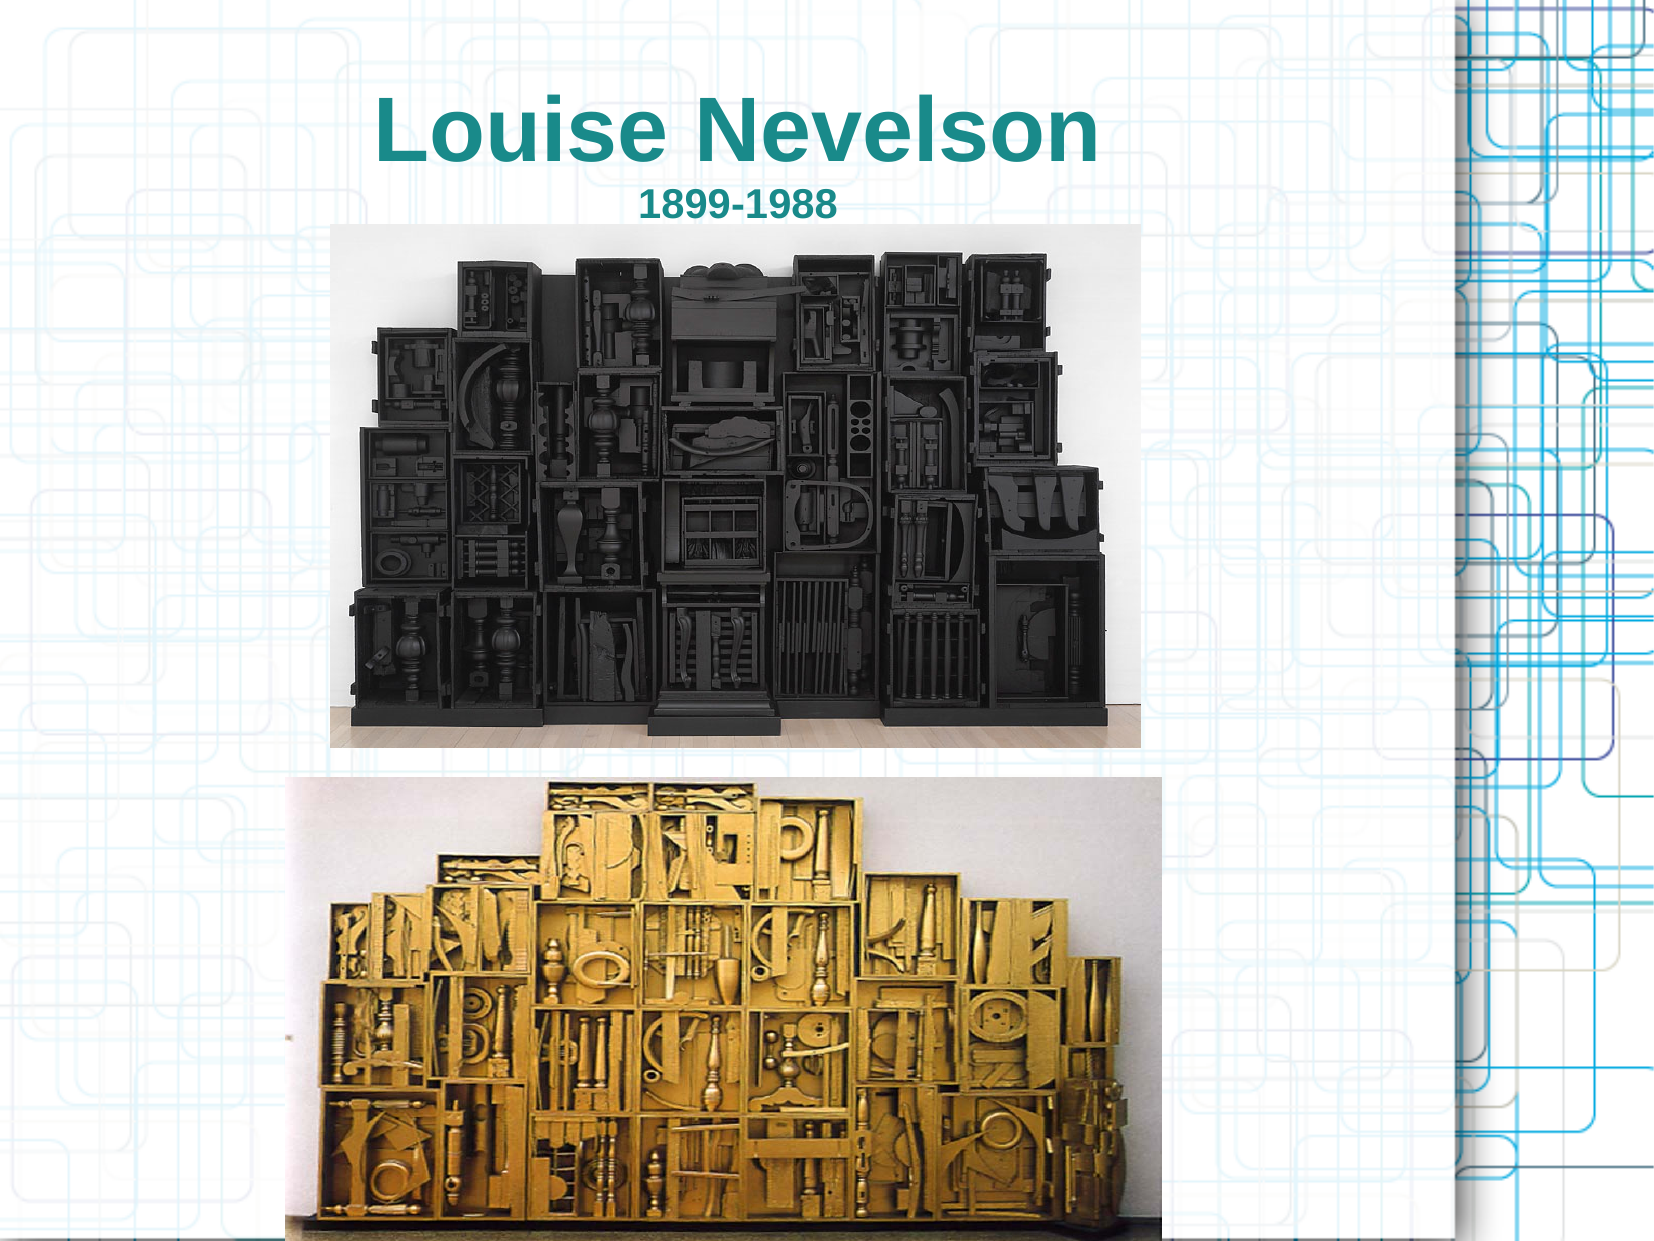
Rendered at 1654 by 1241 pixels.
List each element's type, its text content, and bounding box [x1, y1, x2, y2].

title Louise Nevelson 1899-1988 [59, 49, 1418, 257]
picture [0, 0, 1654, 1241]
